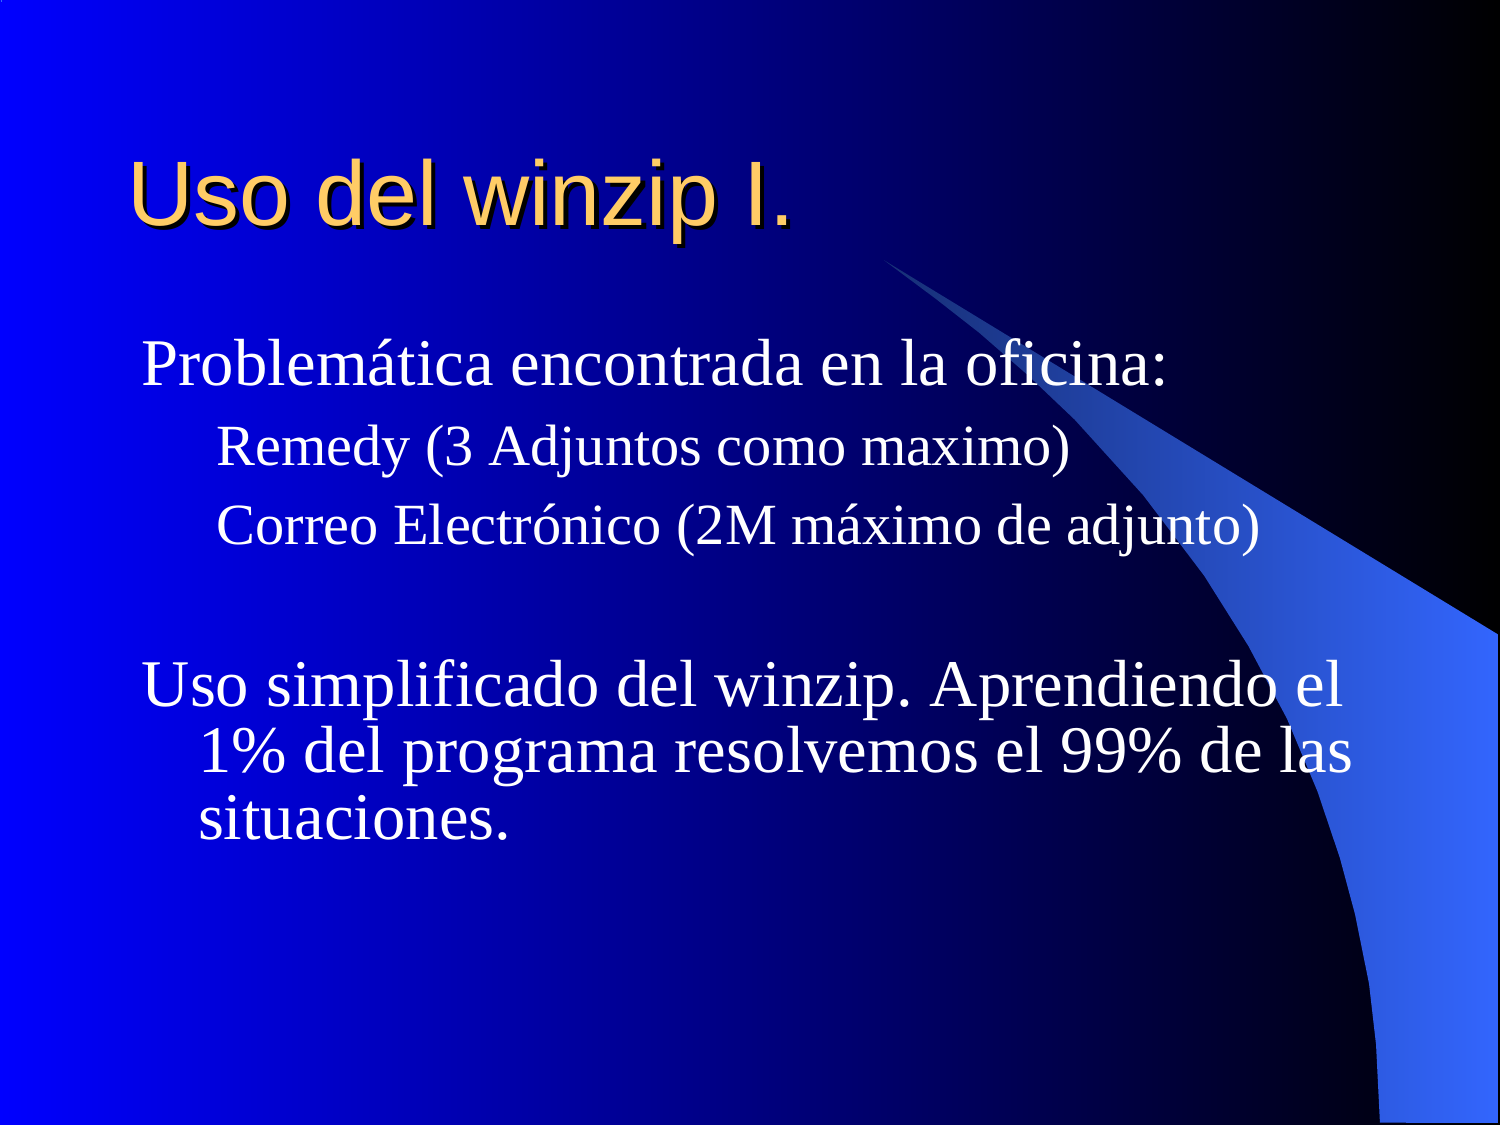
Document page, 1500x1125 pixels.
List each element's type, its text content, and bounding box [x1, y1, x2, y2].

title Uso del winzip I. [111, 99, 1438, 288]
list Problemática encontrada en la oficina: Remedy (3 Adjuntos como maximo) Correo Electrónico (2M máximo de adjunto) Uso simplificado del winzip. Aprendiendo el 1% del programa resolvemos el 99% de las situaciones. [111, 324, 1387, 1001]
